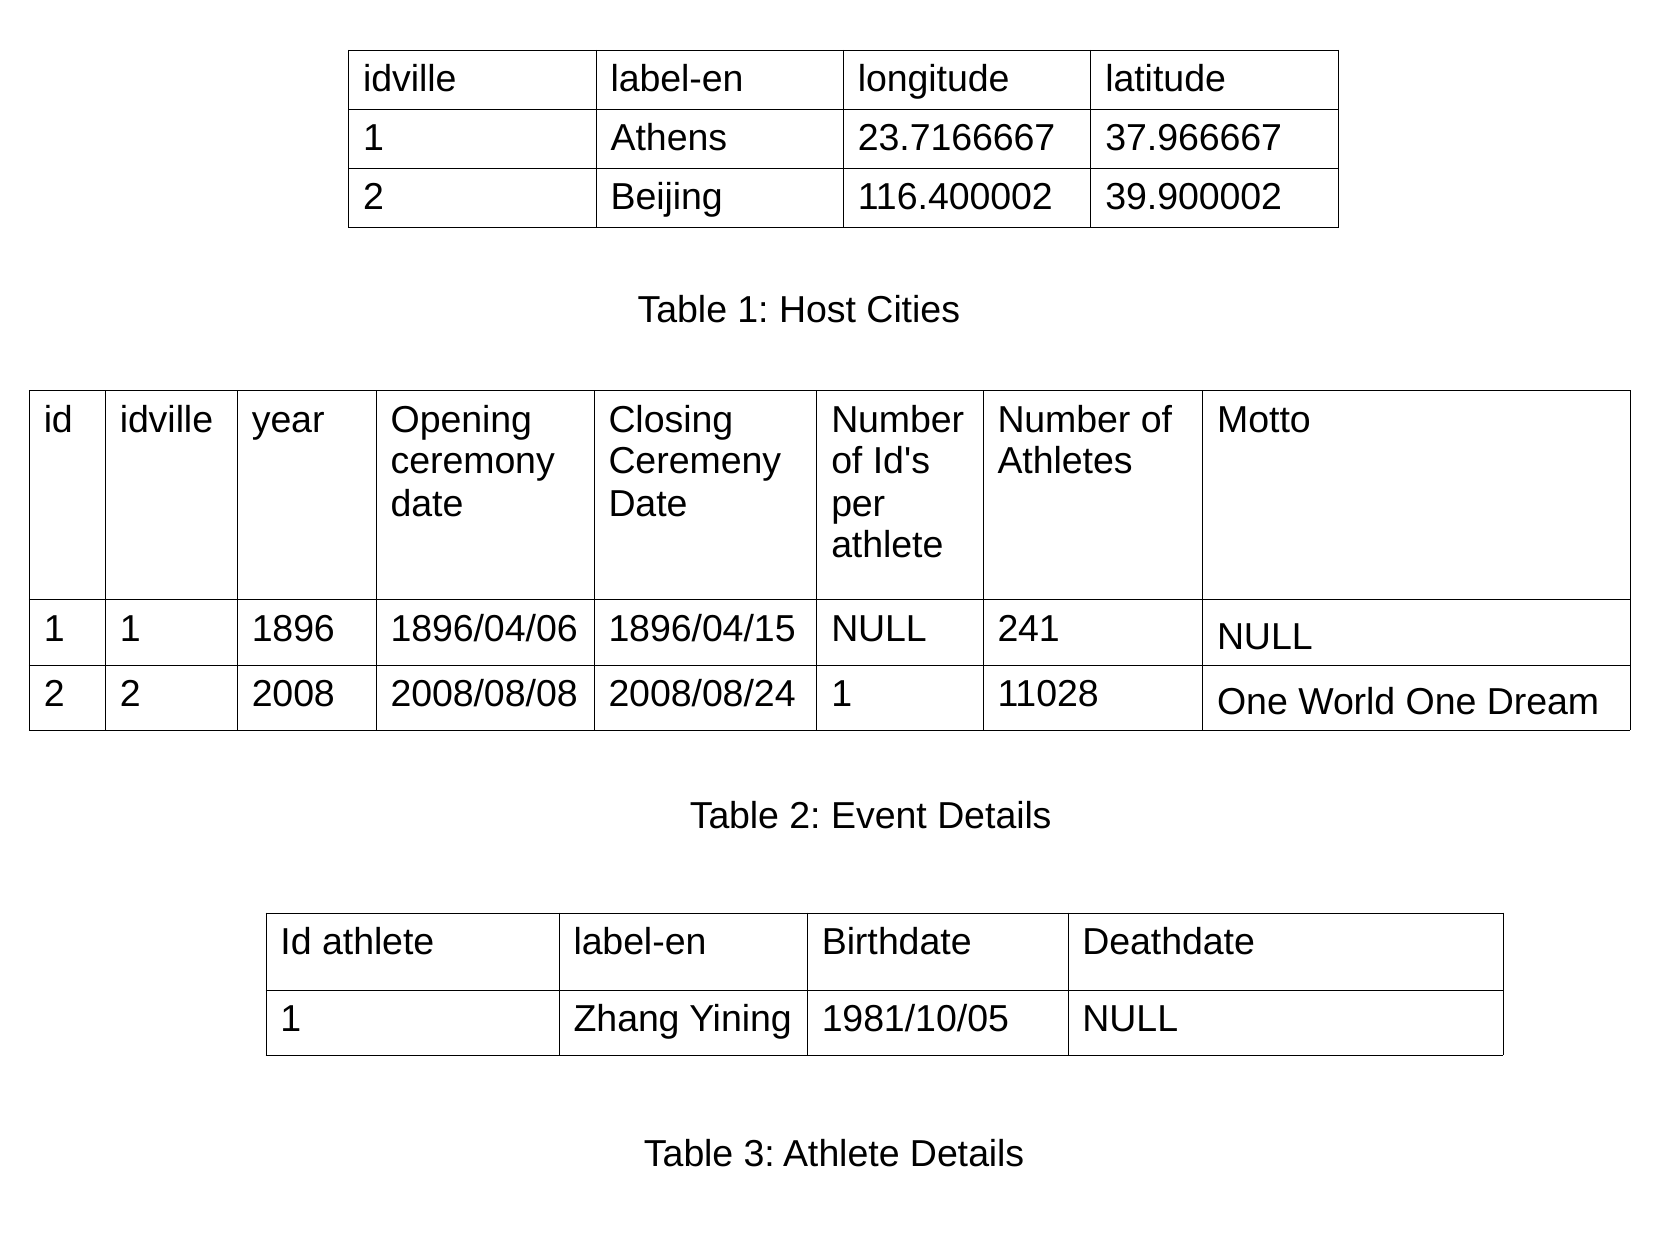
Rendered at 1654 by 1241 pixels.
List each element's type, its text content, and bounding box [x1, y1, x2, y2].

table_cell 1896/04/15 [595, 600, 816, 665]
table_cell 1 [349, 110, 596, 168]
table_header Motto [1203, 391, 1630, 599]
table_cell 2 [30, 666, 105, 730]
table_cell 1981/10/05 [808, 991, 1068, 1055]
table_header Deathdate [1069, 914, 1503, 990]
table_cell 1896 [238, 600, 376, 665]
table_header Birthdate [808, 914, 1068, 990]
text_box Table 1: Host Cities [622, 280, 976, 338]
table_cell 2008 [238, 666, 376, 730]
table_header Number of Id's per athlete [817, 391, 983, 599]
table_header idville [349, 51, 596, 109]
table_cell 1896/04/06 [377, 600, 594, 665]
table_cell 2 [106, 666, 237, 730]
table_cell 11028 [984, 666, 1202, 730]
table_cell NULL [1203, 600, 1630, 665]
table_cell Zhang Yining [560, 991, 807, 1055]
table_header Number of Athletes [984, 391, 1202, 599]
table_cell 37.966667 [1091, 110, 1338, 168]
table_cell 241 [984, 600, 1202, 665]
table_cell 1 [267, 991, 559, 1055]
table_cell 1 [106, 600, 237, 665]
text_box Table 2: Event Details [675, 787, 1078, 863]
table_cell 2008/08/24 [595, 666, 816, 730]
table_header Opening ceremony date [377, 391, 594, 599]
table_cell NULL [1069, 991, 1503, 1055]
table_cell 39.900002 [1091, 169, 1338, 227]
table_header latitude [1091, 51, 1338, 109]
table_cell 23.7166667 [844, 110, 1090, 168]
table_header label-en [597, 51, 843, 109]
table_cell 1 [817, 666, 983, 730]
table_cell 2 [349, 169, 596, 227]
table_header id [30, 391, 105, 599]
table_header longitude [844, 51, 1090, 109]
table_cell 2008/08/08 [377, 666, 594, 730]
table_cell 1 [30, 600, 105, 665]
table_header Id athlete [267, 914, 559, 990]
table_header year [238, 391, 376, 599]
table_cell One World One Dream [1203, 666, 1630, 730]
table_cell 116.400002 [844, 169, 1090, 227]
text_box Table 3: Athlete Details [629, 1125, 1051, 1201]
table_header idville [106, 391, 237, 599]
table_cell Athens [597, 110, 843, 168]
table_cell Beijing [597, 169, 843, 227]
table_header Closing Ceremeny Date [595, 391, 816, 599]
table_header label-en [560, 914, 807, 990]
table_cell NULL [817, 600, 983, 665]
